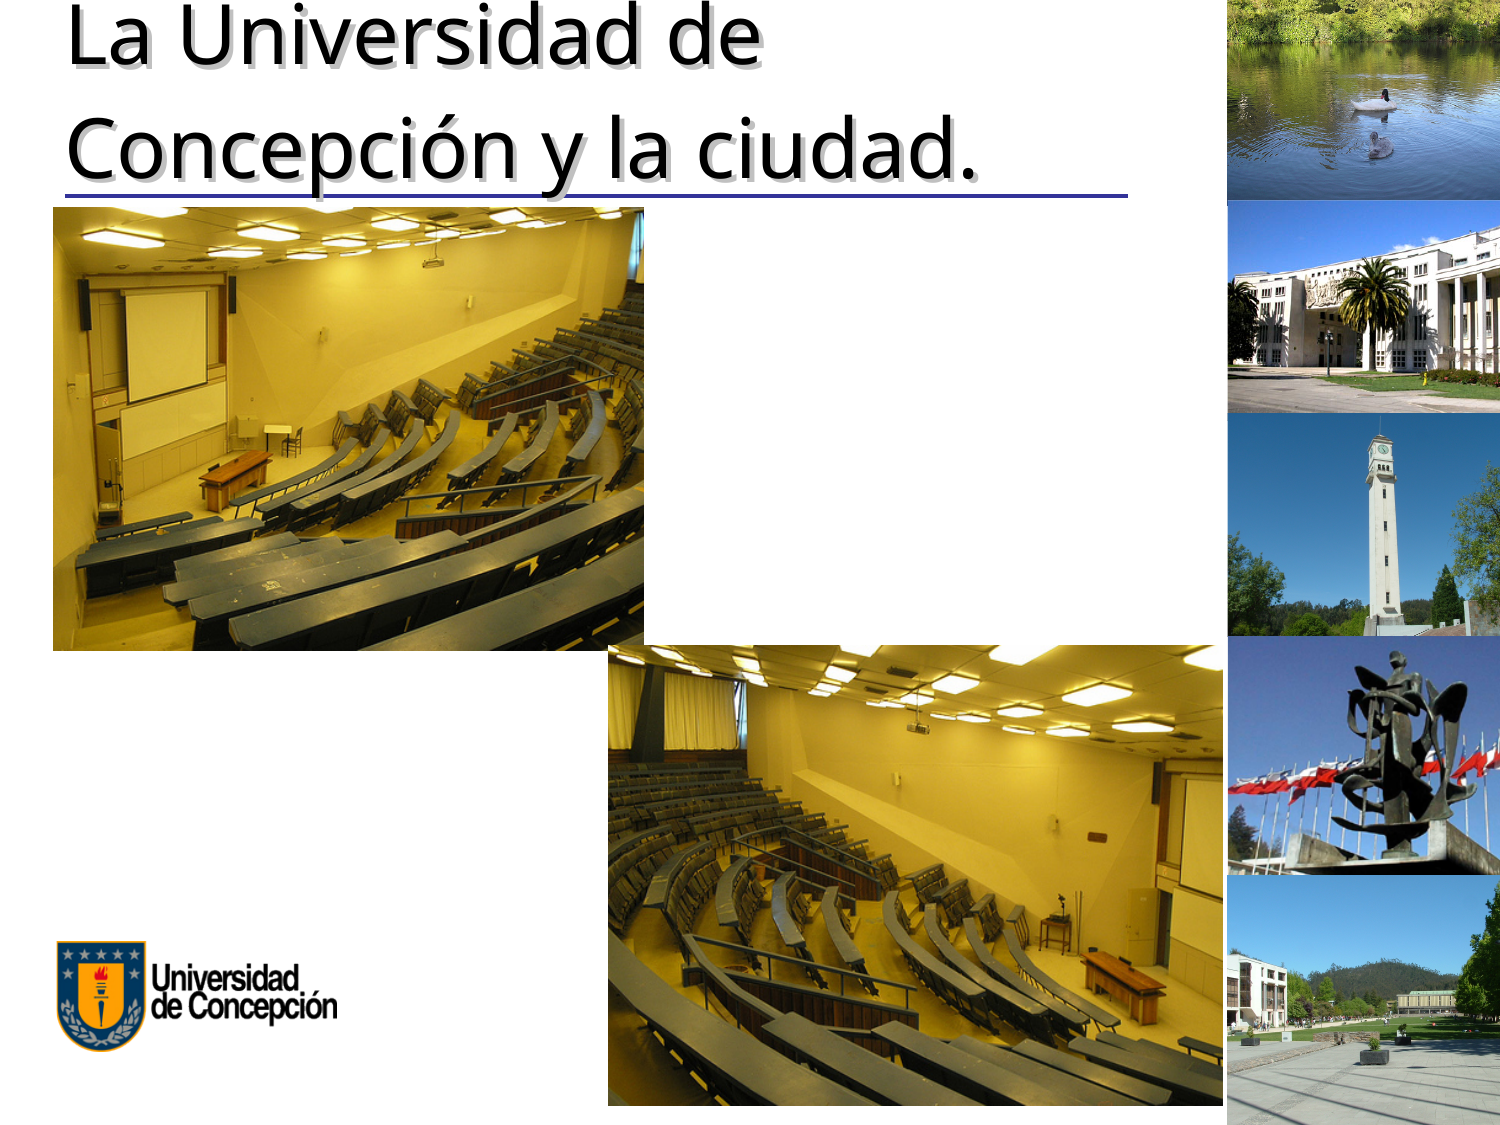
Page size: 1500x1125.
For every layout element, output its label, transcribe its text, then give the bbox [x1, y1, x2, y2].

title La Universidad de Concepción y la ciudad. [49, 0, 1223, 198]
picture [53, 207, 1223, 1106]
picture [1227, 0, 1500, 1125]
picture [56, 941, 337, 1052]
